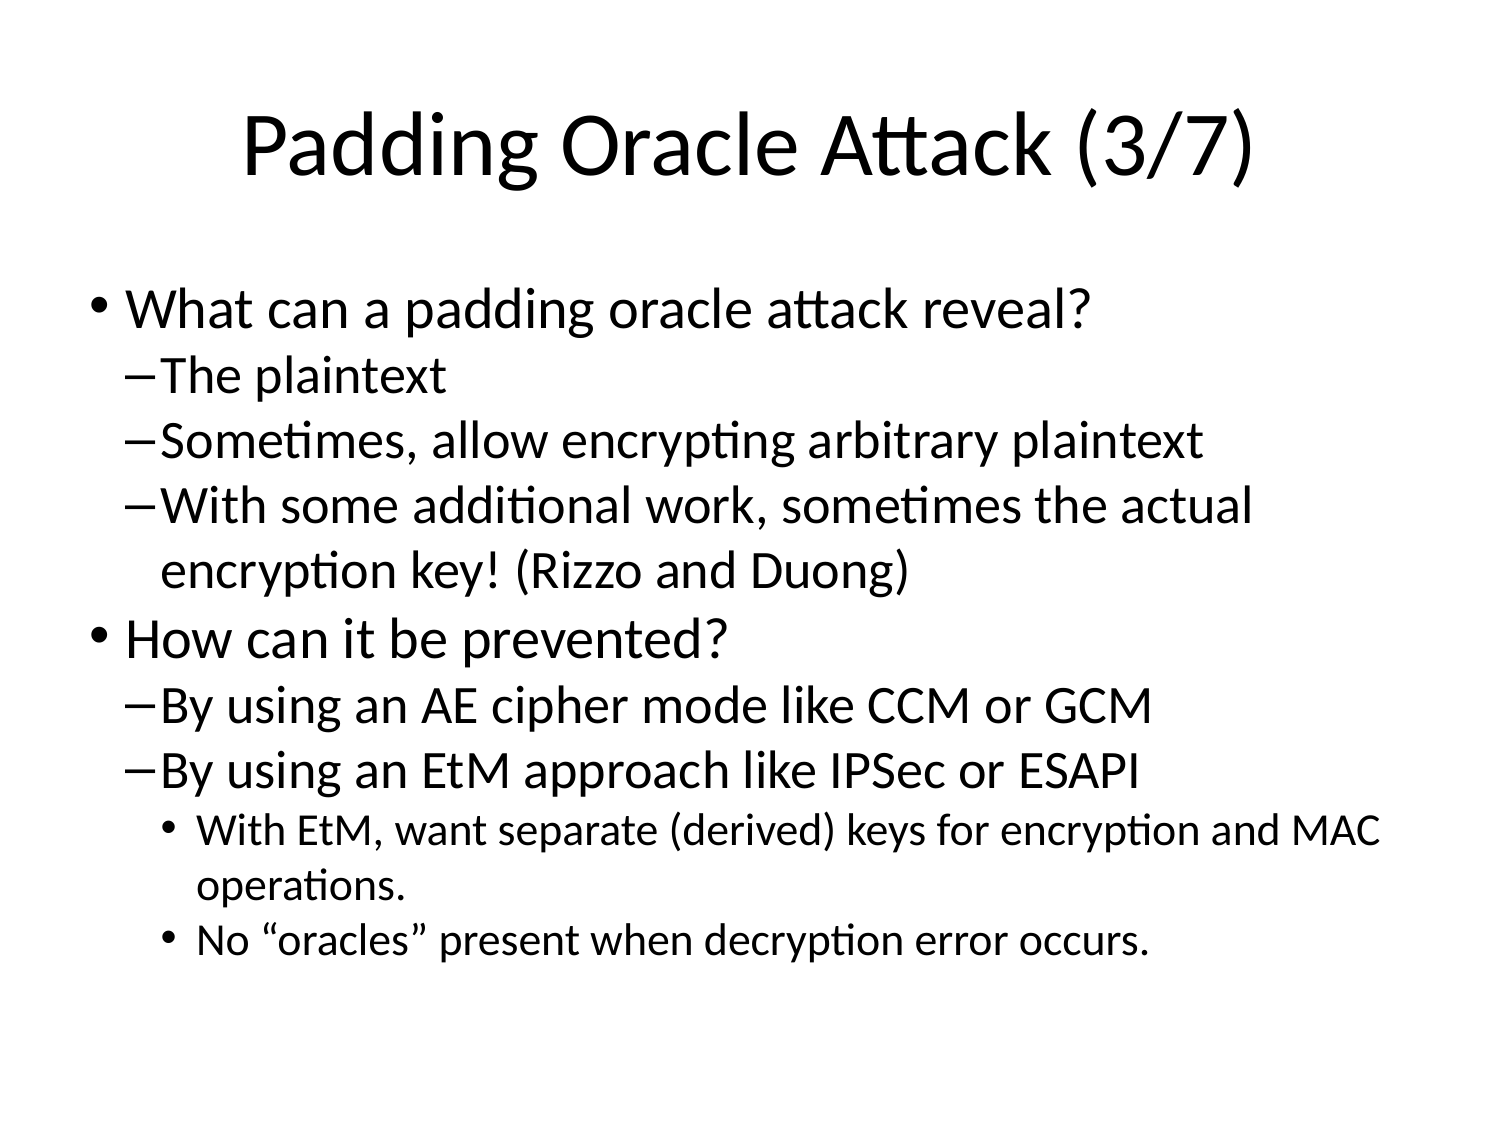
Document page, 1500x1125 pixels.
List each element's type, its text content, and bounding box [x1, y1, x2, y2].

text_box What can a padding oracle attack reveal? The plaintext Sometimes, allow encrypting arbitrary plaintext With some additional work, sometimes the actual encryption key! (Rizzo and Duong) How can it be prevented? By using an AE cipher mode like CCM or GCM By using an EtM approach like IPSec or ESAPI With EtM, want separate (derived) keys for encryption and MAC operations. No “oracles” present when decryption error occurs. [75, 262, 1425, 1005]
text_box Padding Oracle Attack (3/7) [75, 45, 1425, 233]
